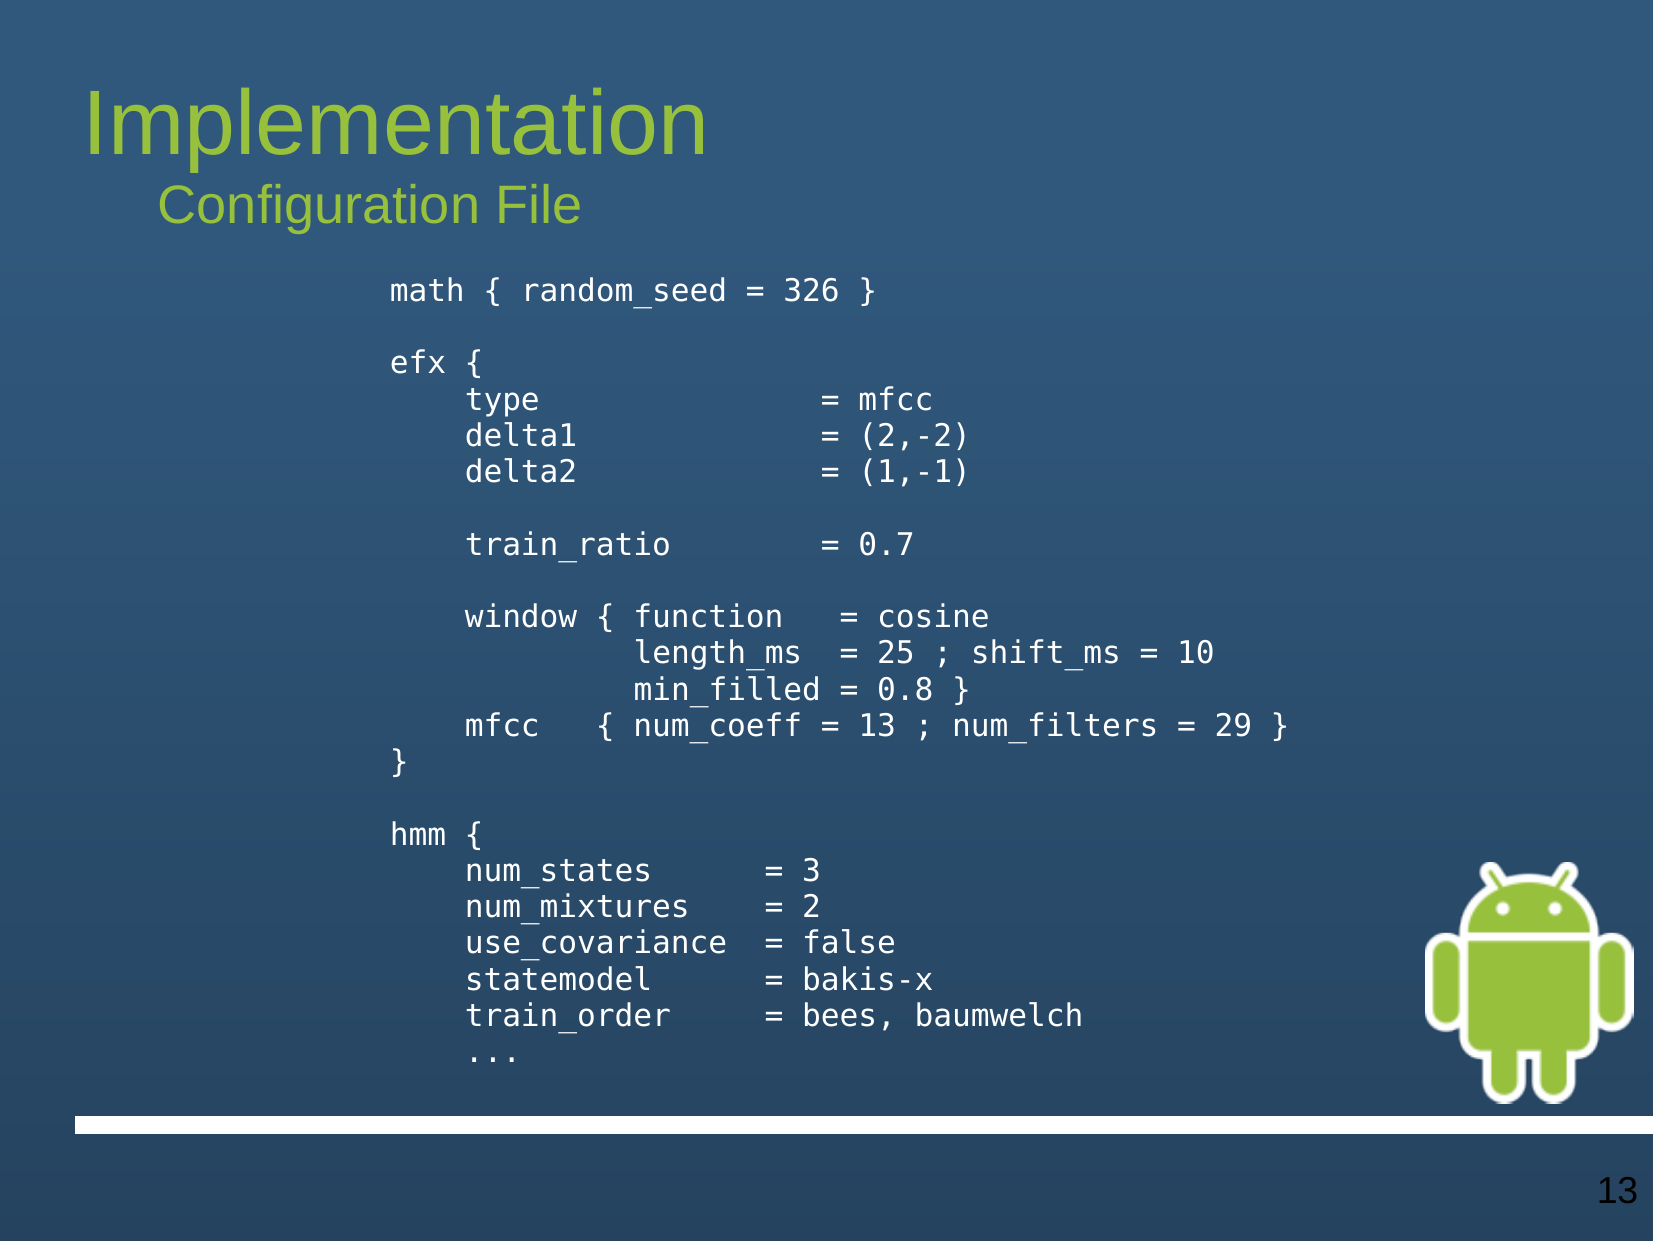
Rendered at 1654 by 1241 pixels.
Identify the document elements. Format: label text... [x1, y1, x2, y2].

text_box math { random_seed = 326 } efx { type = mfcc delta1 = (2,-2) delta2 = (1,-1) train_ratio = 0.7 window { function = cosine length_ms = 25 ; shift_ms = 10 min_filled = 0.8 } mfcc { num_coeff = 13 ; num_filters = 29 } } hmm { num_states = 3 num_mixtures = 2 use_covariance = false statemodel = bakis-x train_order = bees, baumwelch ... [375, 264, 1305, 1150]
title Implementation Configuration File [82, 49, 1571, 257]
picture [1425, 862, 1634, 1104]
